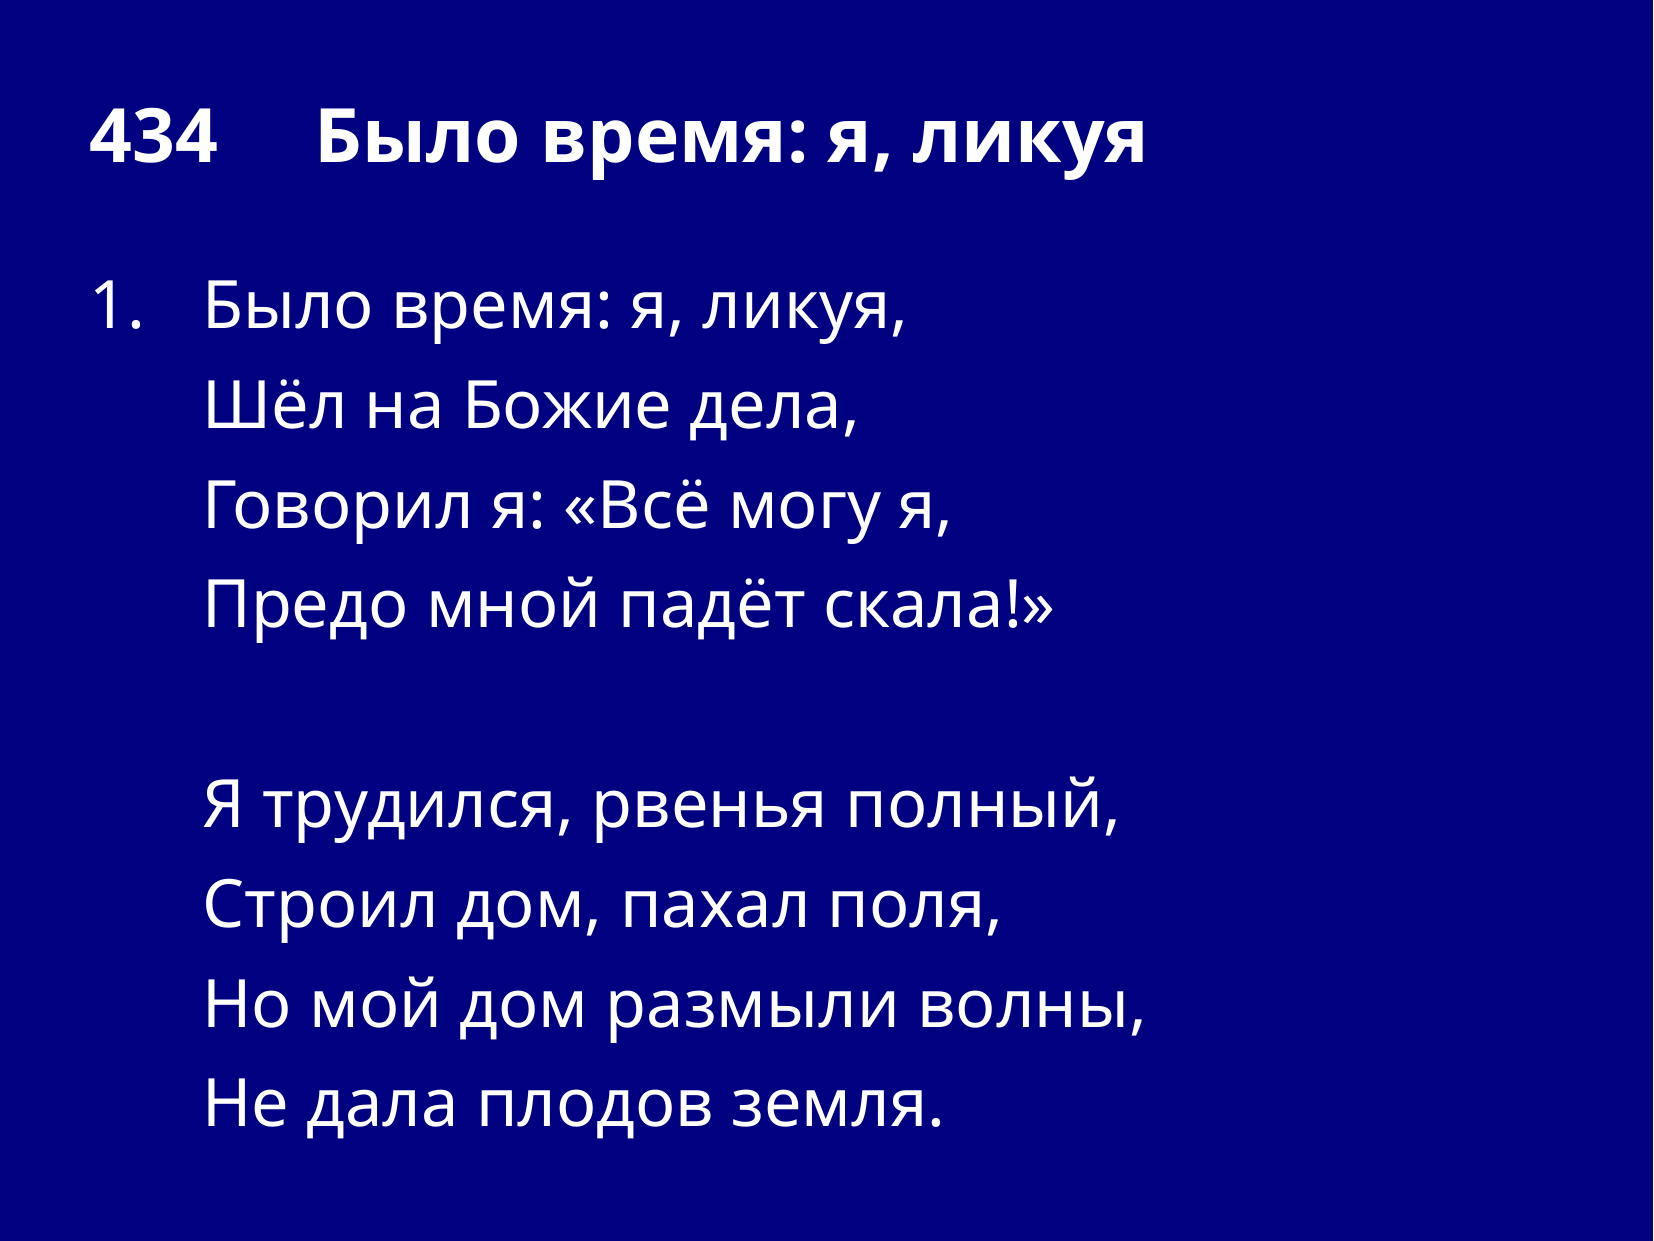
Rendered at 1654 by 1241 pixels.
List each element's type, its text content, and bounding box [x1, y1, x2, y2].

text_box 1. Было время: я, ликуя, Шёл на Божие дела, Говорил я: «Всё могу я, Предо мной падёт скала!» Я трудился, рвенья полный, Строил дом, пахал поля, Но мой дом размыли волны, Не дала плодов земля. [75, 188, 1576, 1163]
text_box 434 Было время: я, ликуя [75, 75, 1576, 188]
